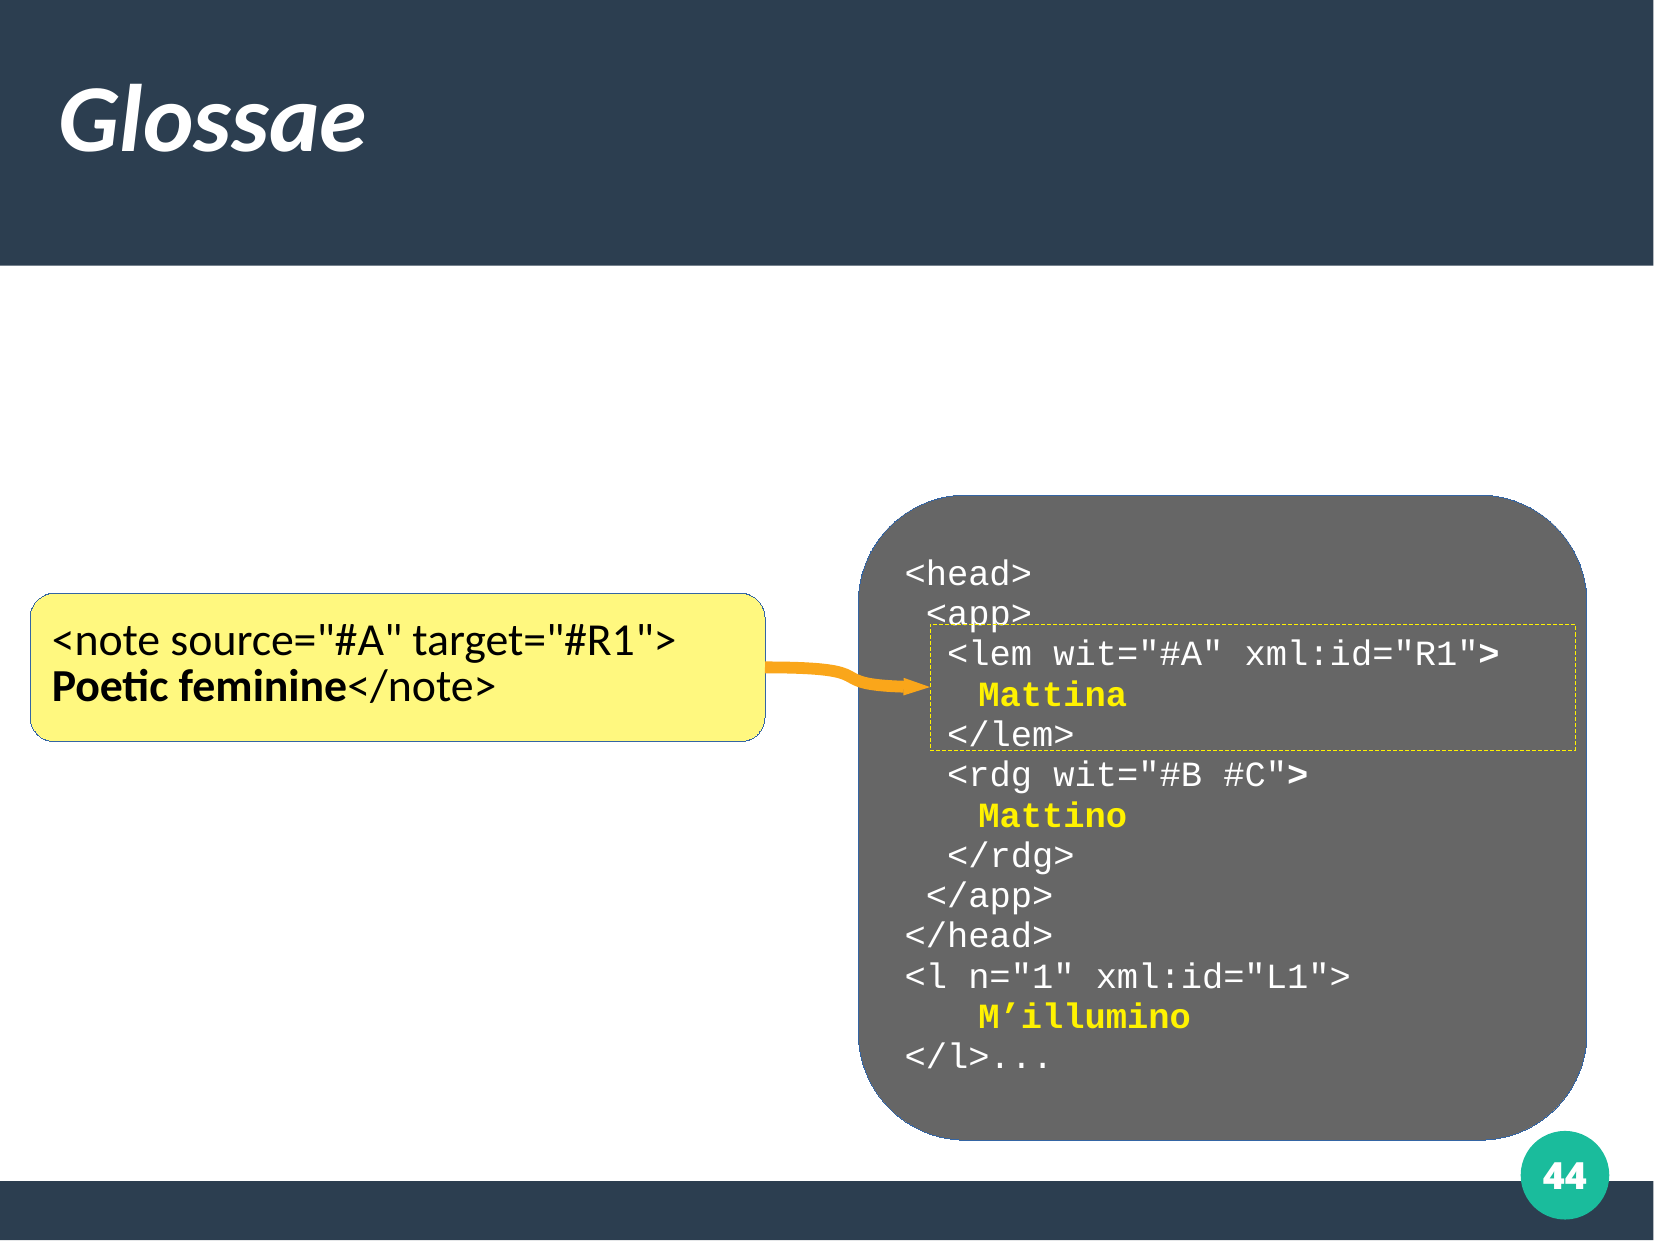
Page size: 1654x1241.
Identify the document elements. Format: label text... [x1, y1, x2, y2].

text_box <note source="#A" target="#R1"> Poetic feminine</note> [30, 593, 766, 742]
text_box <head> <app> <lem wit="#A" xml:id="R1"> Mattina </lem> <rdg wit="#B #C"> Mattino </rdg> </app> </head> <l n="1" xml:id="L1"> M’illumino </l>... [858, 495, 1587, 1141]
title Glossae [59, 49, 1595, 207]
